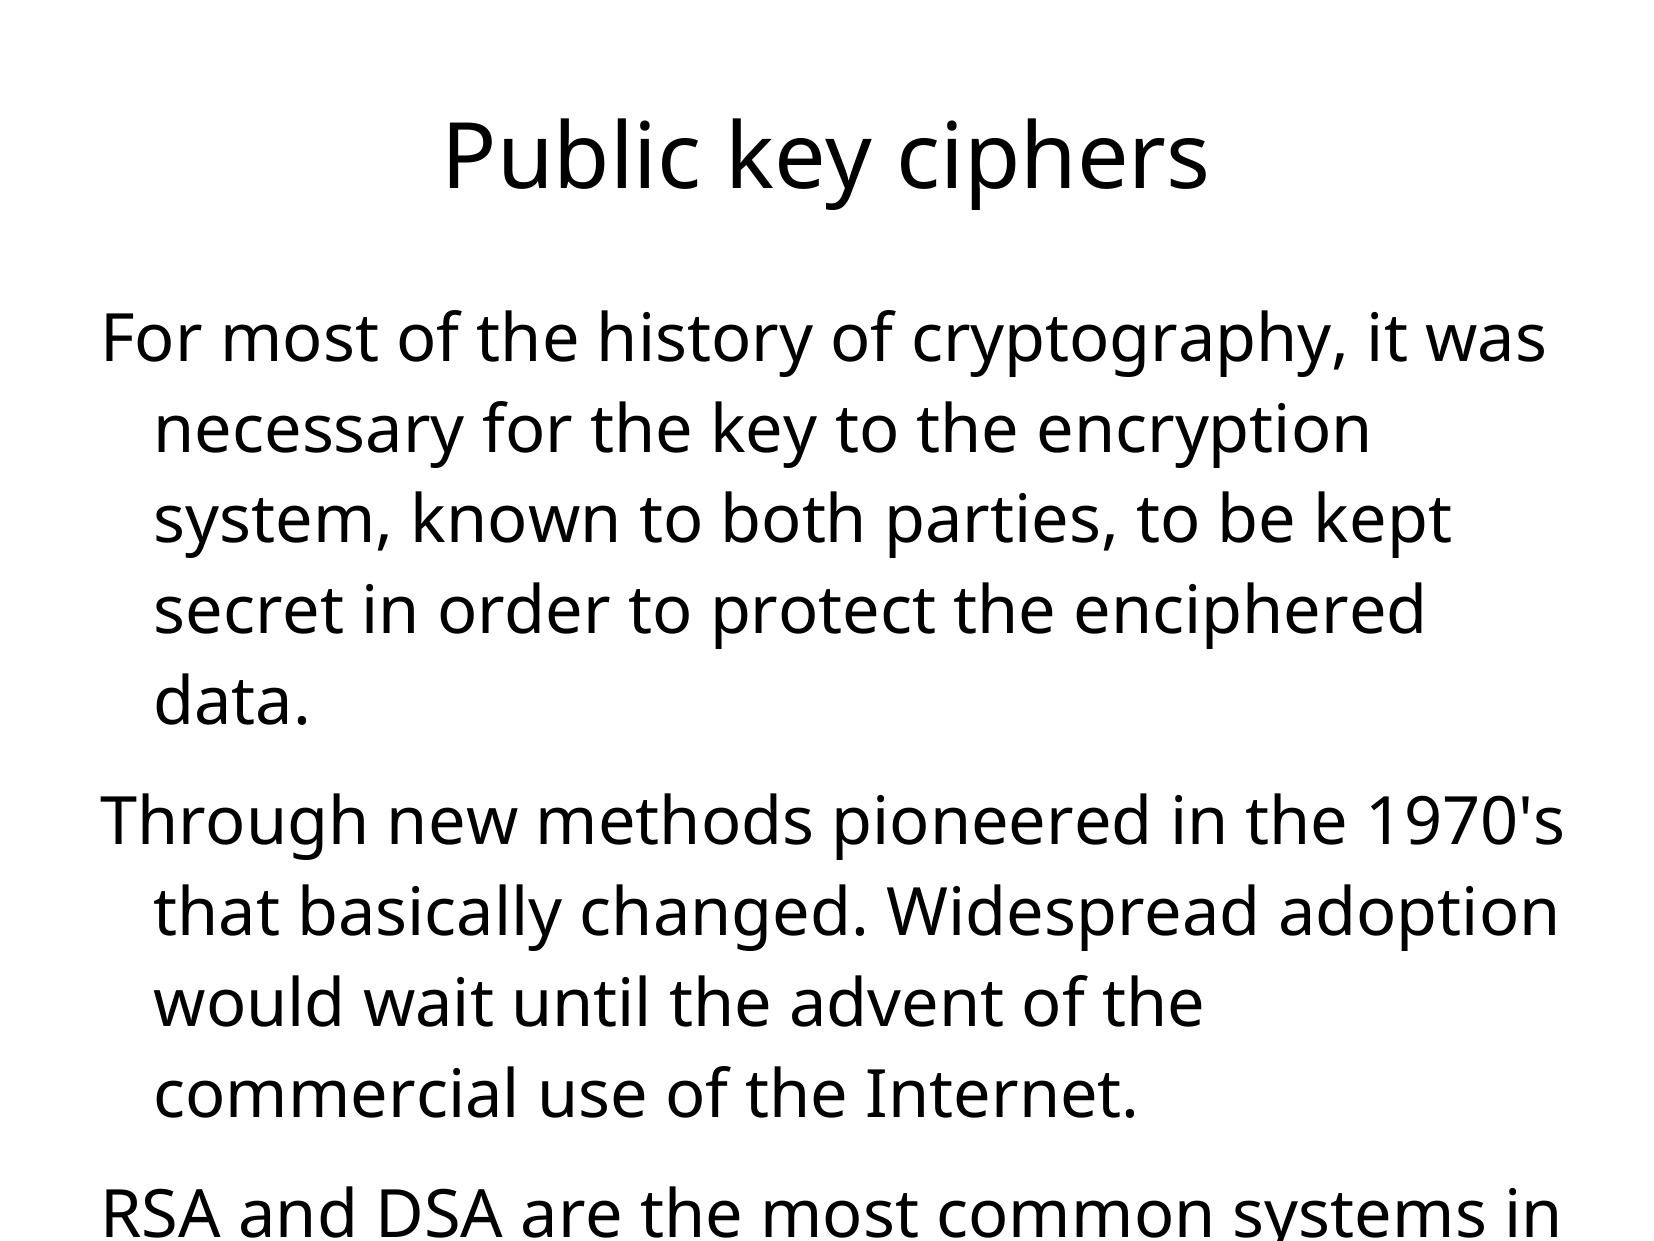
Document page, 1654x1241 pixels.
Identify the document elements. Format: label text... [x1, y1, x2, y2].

list For most of the history of cryptography, it was necessary for the key to the encryption system, known to both parties, to be kept secret in order to protect the enciphered data. Through new methods pioneered in the 1970's that basically changed. Widespread adoption would wait until the advent of the commercial use of the Internet. RSA and DSA are the most common systems in use here. [82, 290, 1571, 1157]
title Public key ciphers [82, 49, 1571, 257]
